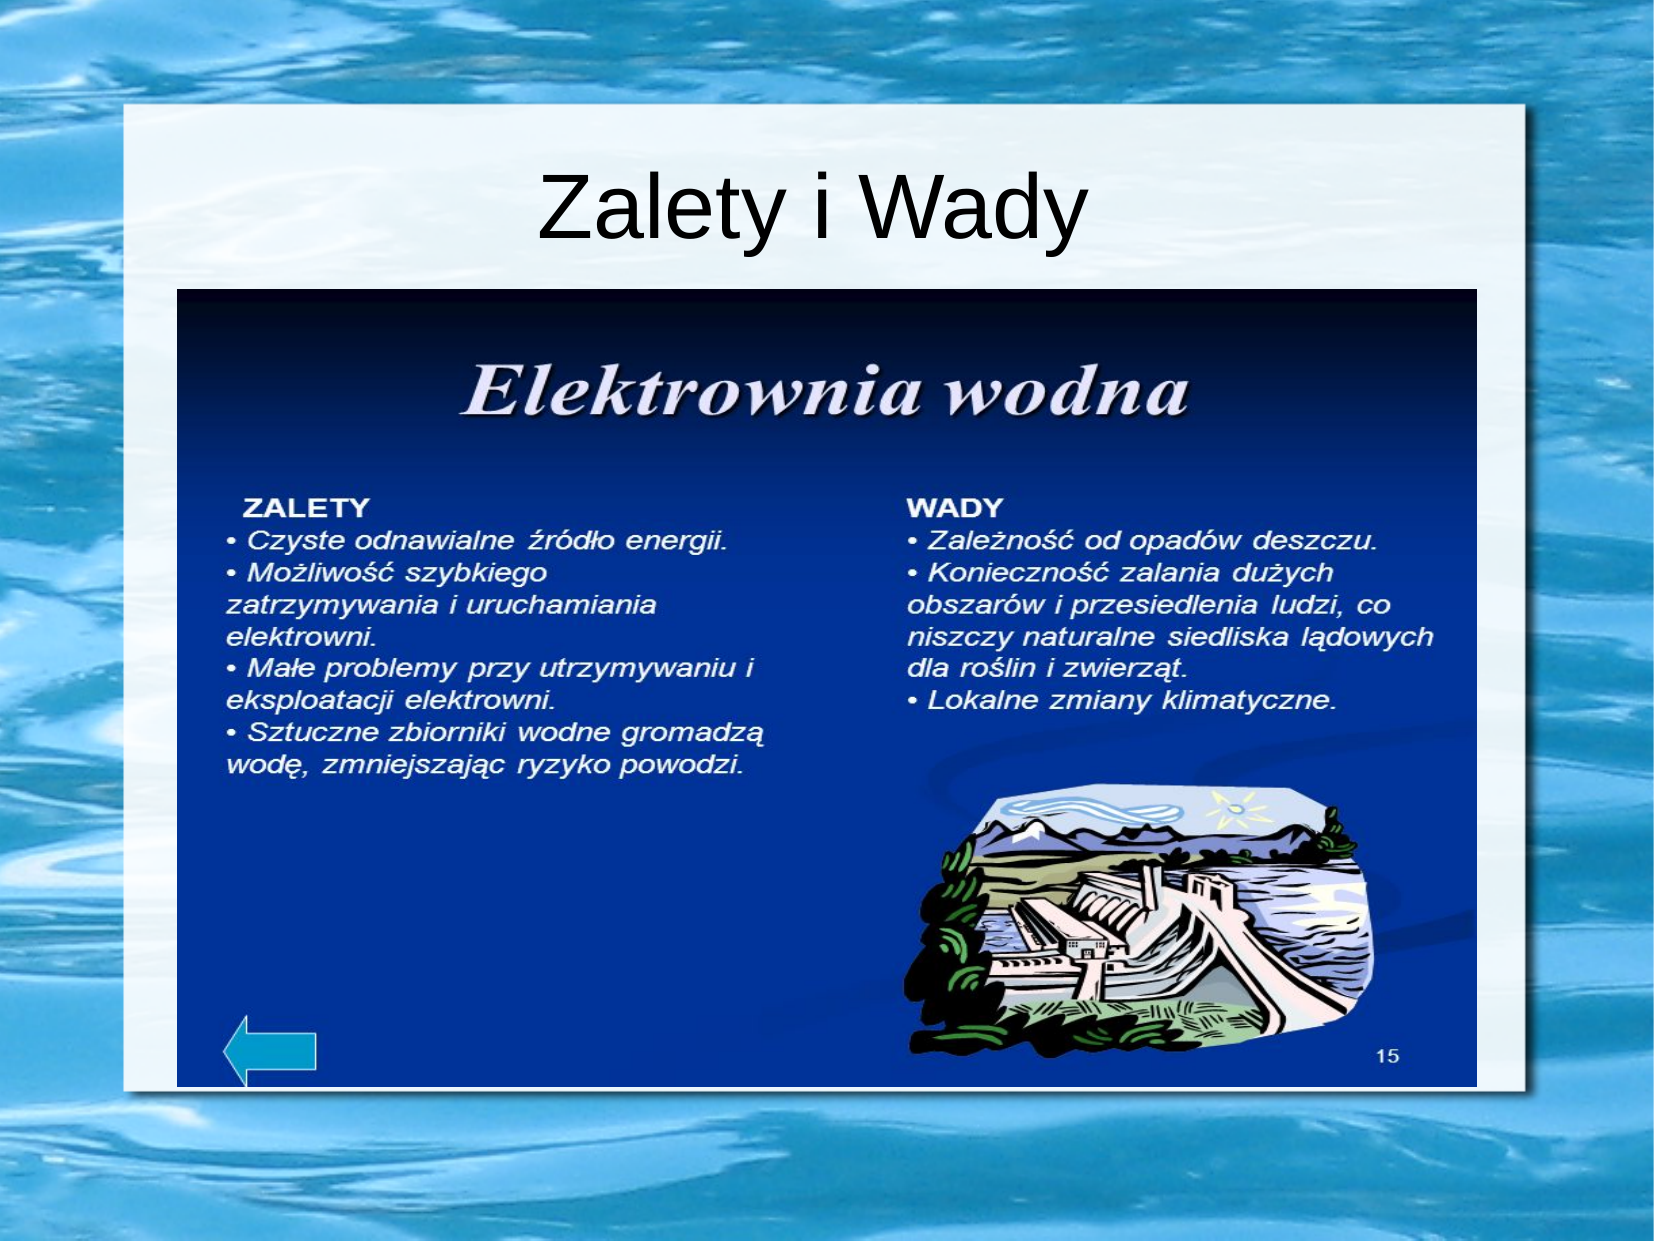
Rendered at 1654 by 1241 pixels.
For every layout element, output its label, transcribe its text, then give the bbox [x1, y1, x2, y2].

title Zalety i Wady [147, 118, 1506, 296]
picture [0, 0, 1654, 1241]
